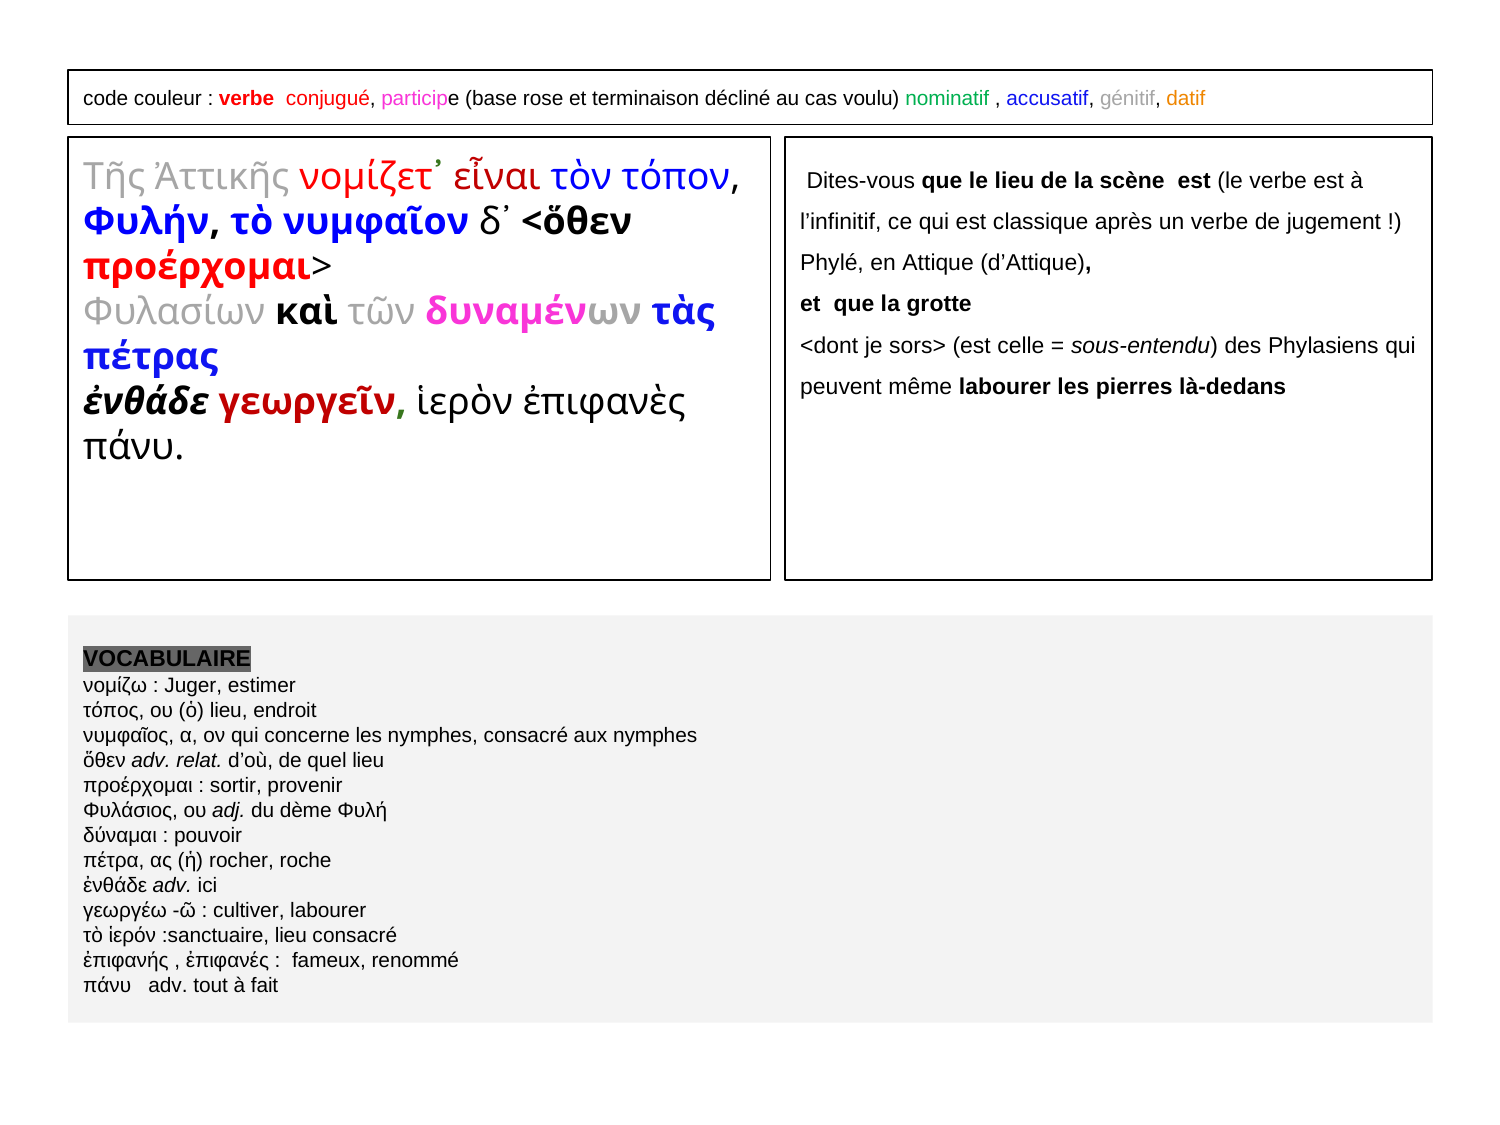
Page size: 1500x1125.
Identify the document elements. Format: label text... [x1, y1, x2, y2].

text_box Τῆς Ἀττικῆς νομίζετ᾽ εἶναι τὸν τόπον, Φυλήν, τὸ νυμφαῖον δ᾽ <ὅθεν προέρχομαι> Φυλασίων καὶ τῶν δυναμένων τὰς πέτρας ἐνθάδε γεωργεῖν, ἱερὸν ἐπιφανὲς πάνυ. [68, 136, 771, 581]
text_box code couleur : verbe conjugué, participe (base rose et terminaison décliné au cas voulu) nominatif , accusatif, génitif, datif [68, 70, 1433, 125]
text_box VOCABULAIRE νομίζω : Juger, estimer τόπος, ου (ὁ) lieu, endroit νυμφαῖος, α, ον qui concerne les nymphes, consacré aux nymphes ὅθεν adv. relat. d’où, de quel lieu προέρχομαι : sortir, provenir Φυλάσιος, ου adj. du dème Φυλή δύναμαι : pouvoir πέτρα, ας (ἡ) rocher, roche ἐνθάδε adv. ici γεωργέω -ῶ : cultiver, labourer τὸ ἱερόν :sanctuaire, lieu consacré ἐπιφανής , ἐπιφανές : fameux, renommé πάνυ adv. tout à fait [68, 615, 1433, 1023]
text_box Dites-vous que le lieu de la scène est (le verbe est à l’infinitif, ce qui est classique après un verbe de jugement !) Phylé, en Attique (d’Attique), et que la grotte <dont je sors> (est celle = sous-entendu) des Phylasiens qui peuvent même labourer les pierres là-dedans [785, 136, 1432, 581]
